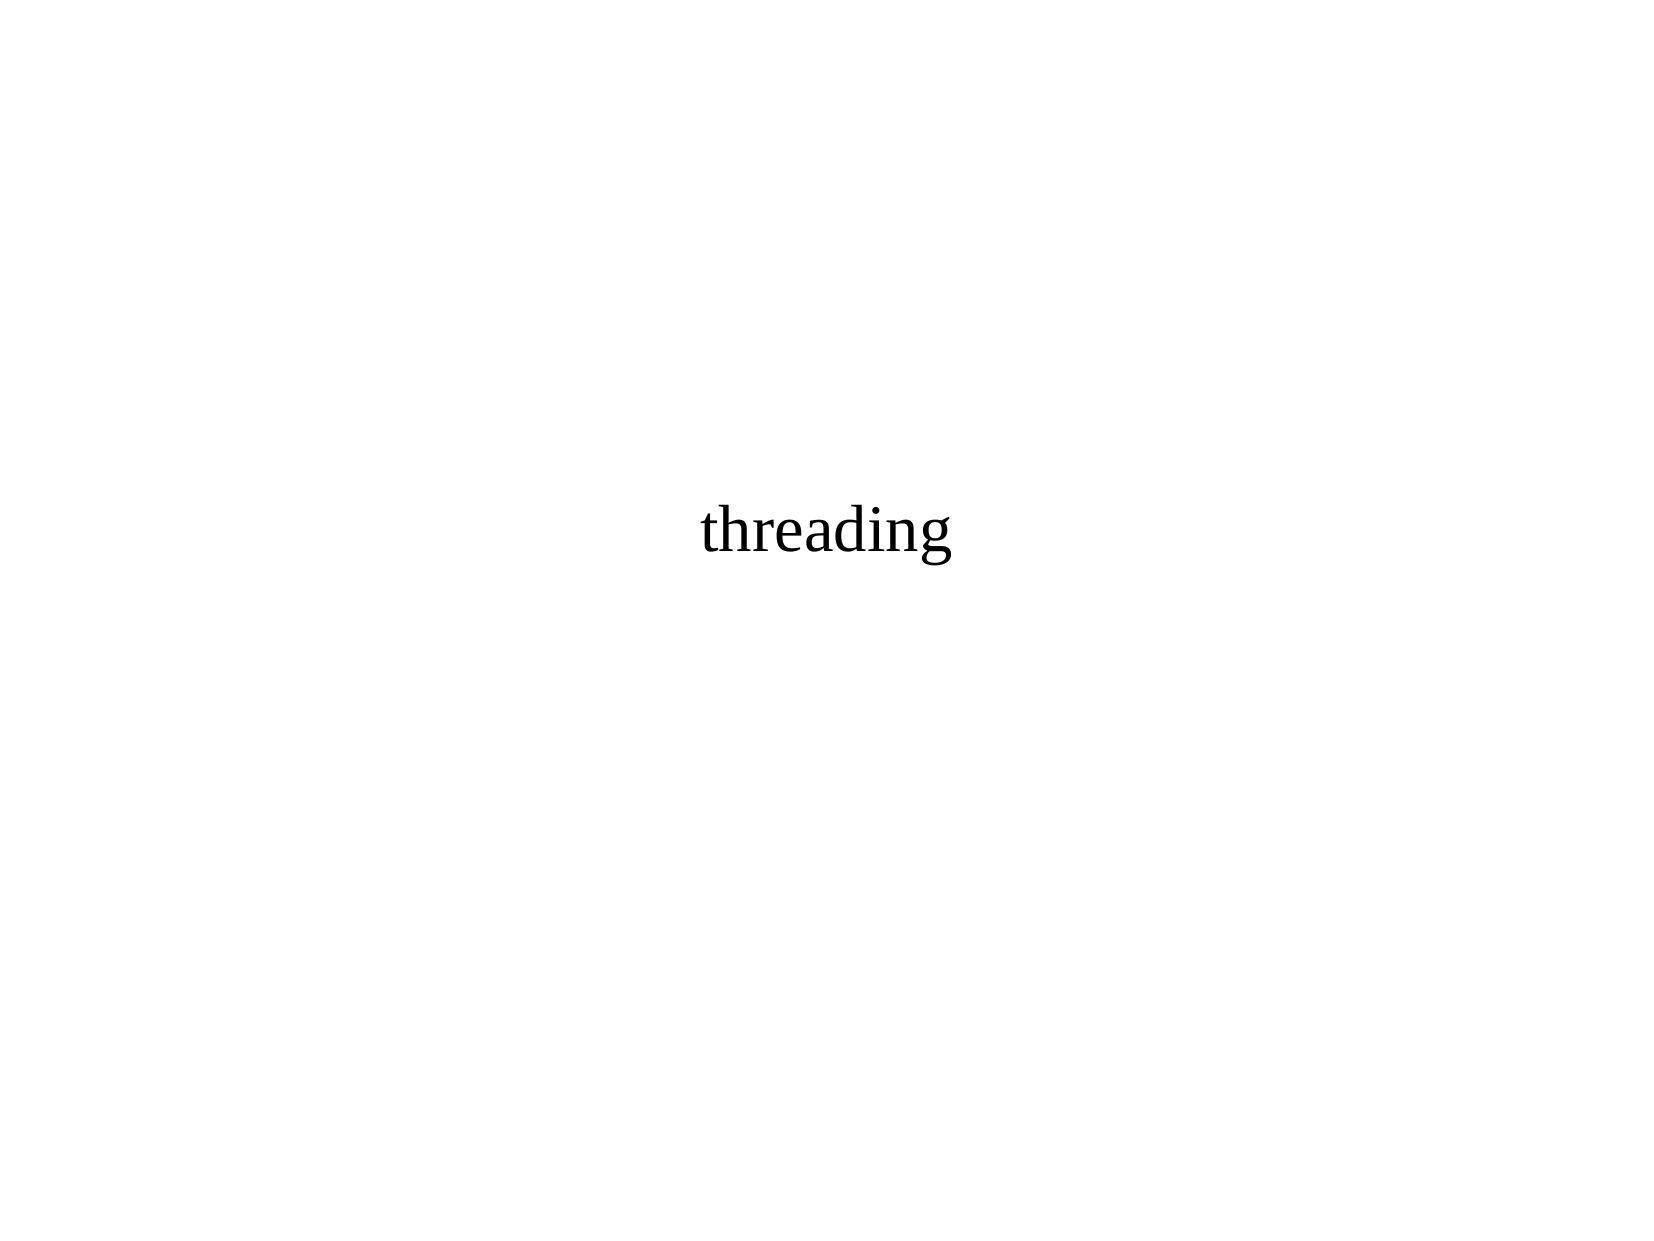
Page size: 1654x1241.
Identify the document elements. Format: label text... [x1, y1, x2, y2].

subtitle threading [82, 49, 1571, 1010]
